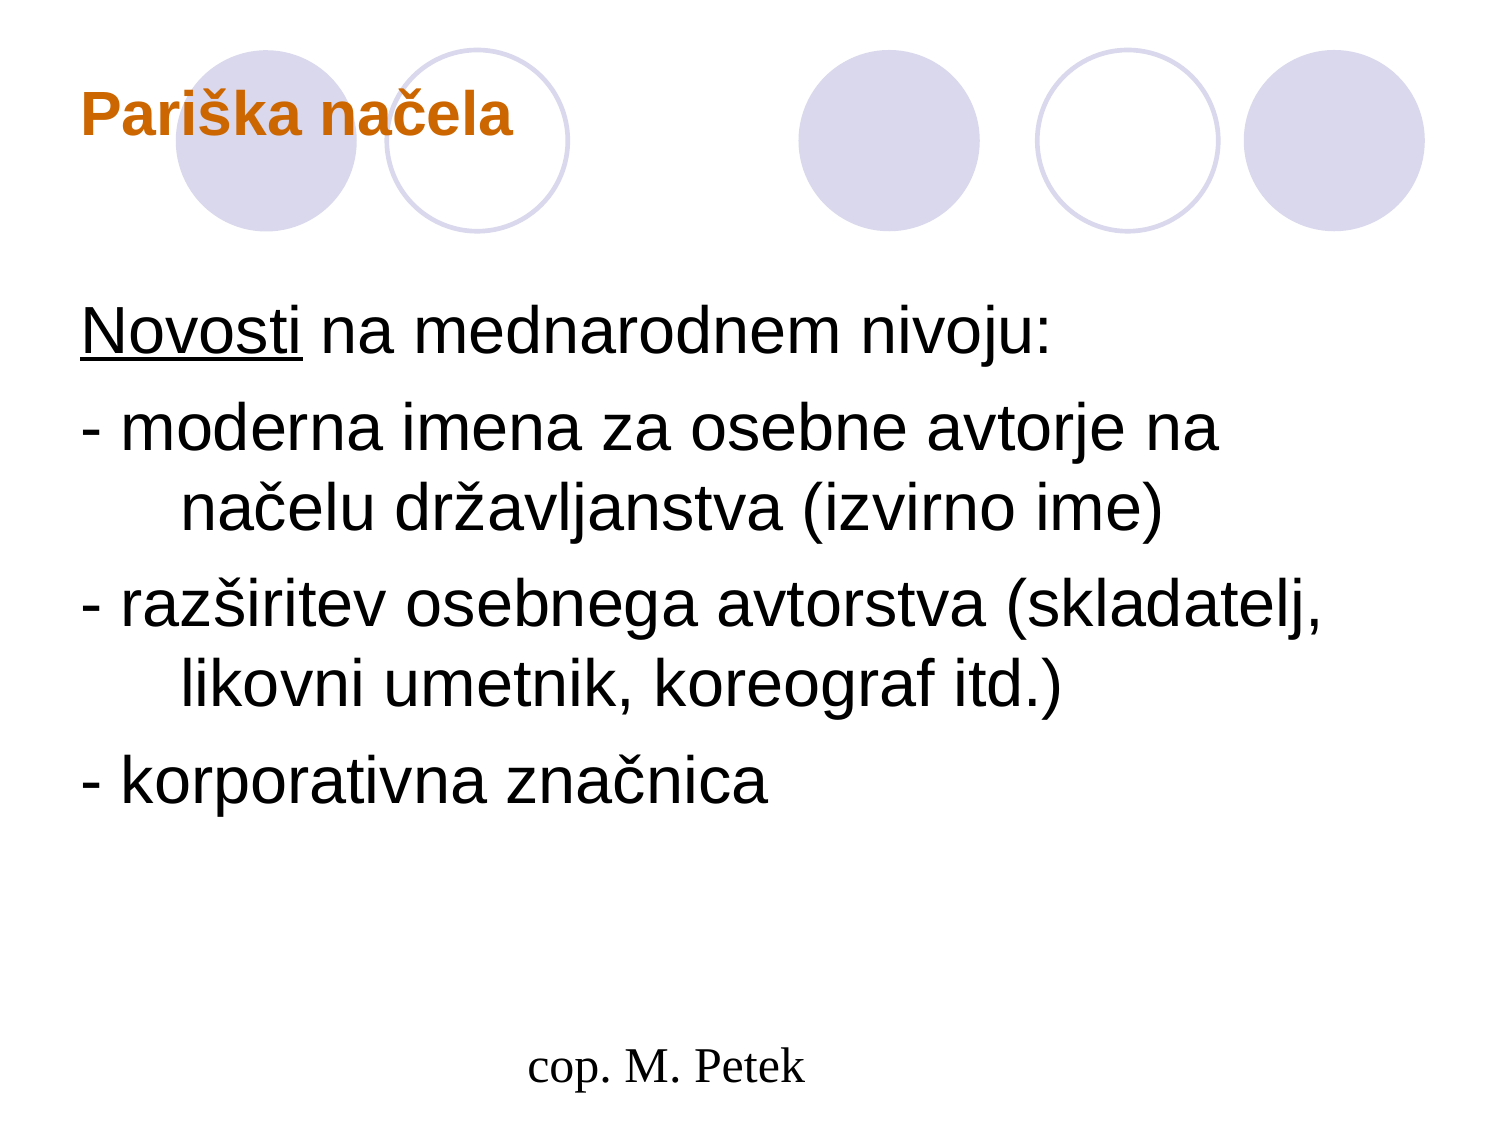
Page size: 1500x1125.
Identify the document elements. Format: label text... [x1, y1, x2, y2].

title Pariška načela [64, 31, 1463, 279]
list Novosti na mednarodnem nivoju: - moderna imena za osebne avtorje na načelu državljanstva (izvirno ime) - razširitev osebnega avtorstva (skladatelj, likovni umetnik, koreograf itd.) - korporativna značnica [64, 278, 1413, 1125]
